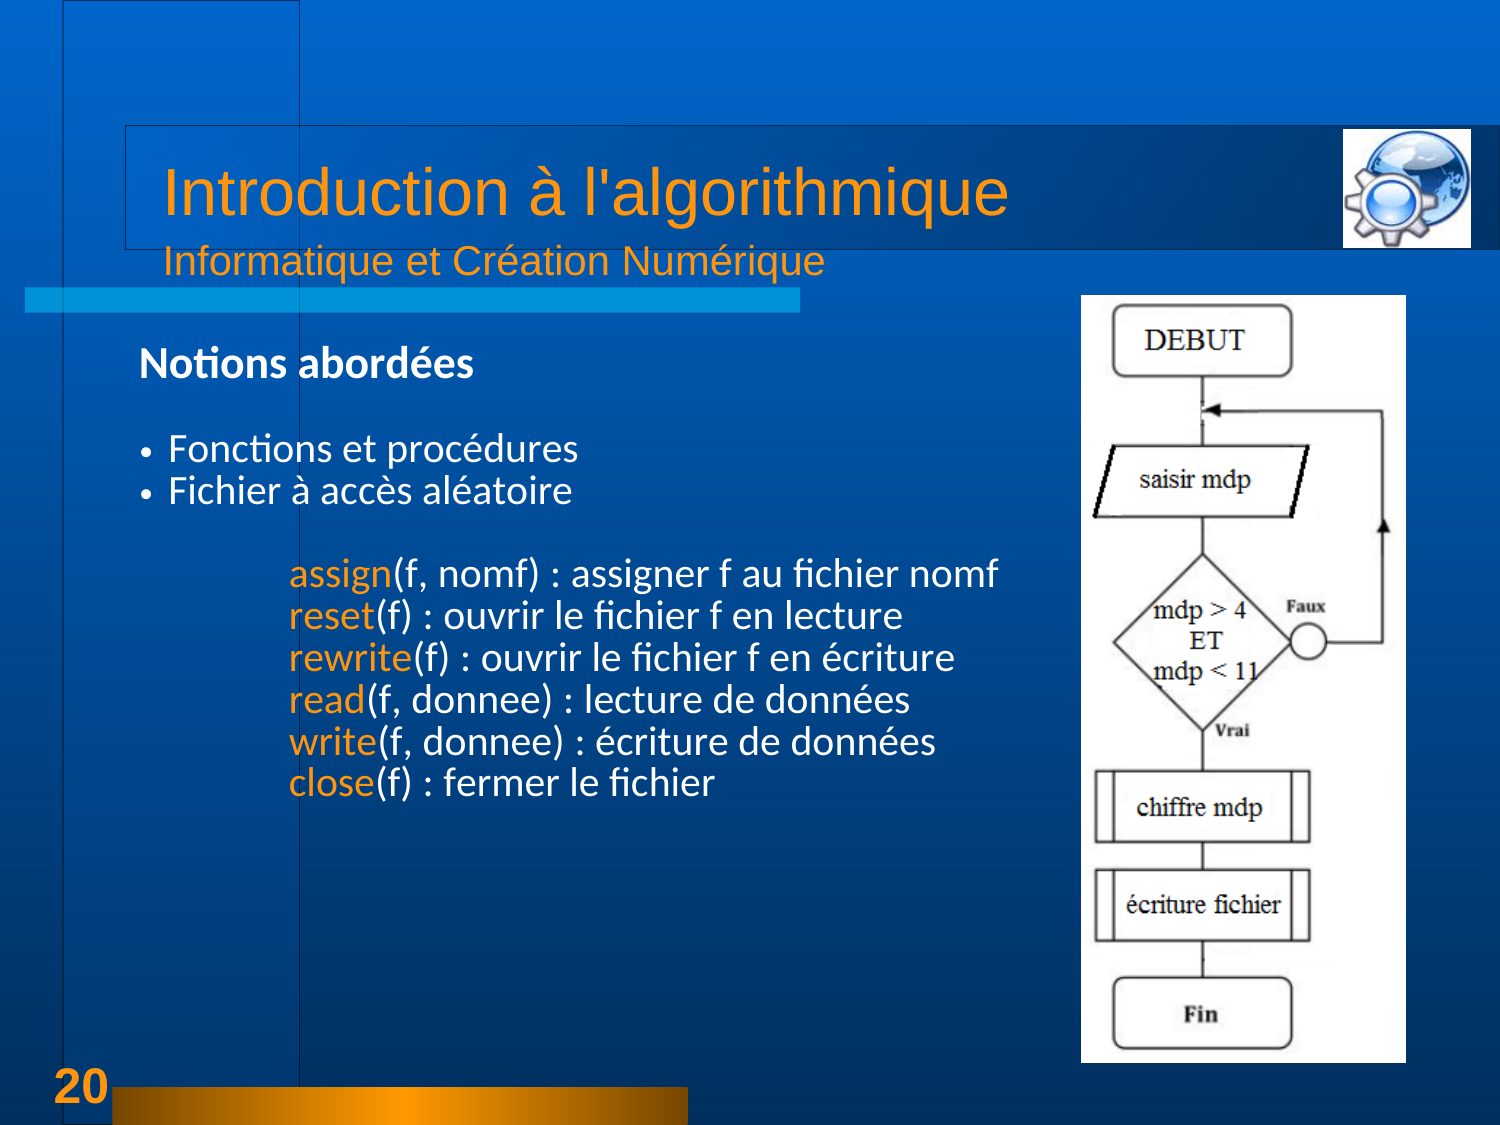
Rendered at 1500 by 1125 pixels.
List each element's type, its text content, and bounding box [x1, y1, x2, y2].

picture [1081, 295, 1406, 1063]
picture [1343, 129, 1471, 248]
text_box Notions abordées Fonctions et procédures Fichier à accès aléatoire assign(f, nomf) : assigner f au fichier nomf reset(f) : ouvrir le fichier f en lecture rewrite(f) : ouvrir le fichier f en écriture read(f, donnee) : lecture de données write(f, donnee) : écriture de données close(f) : fermer le fichier [124, 336, 1075, 1071]
